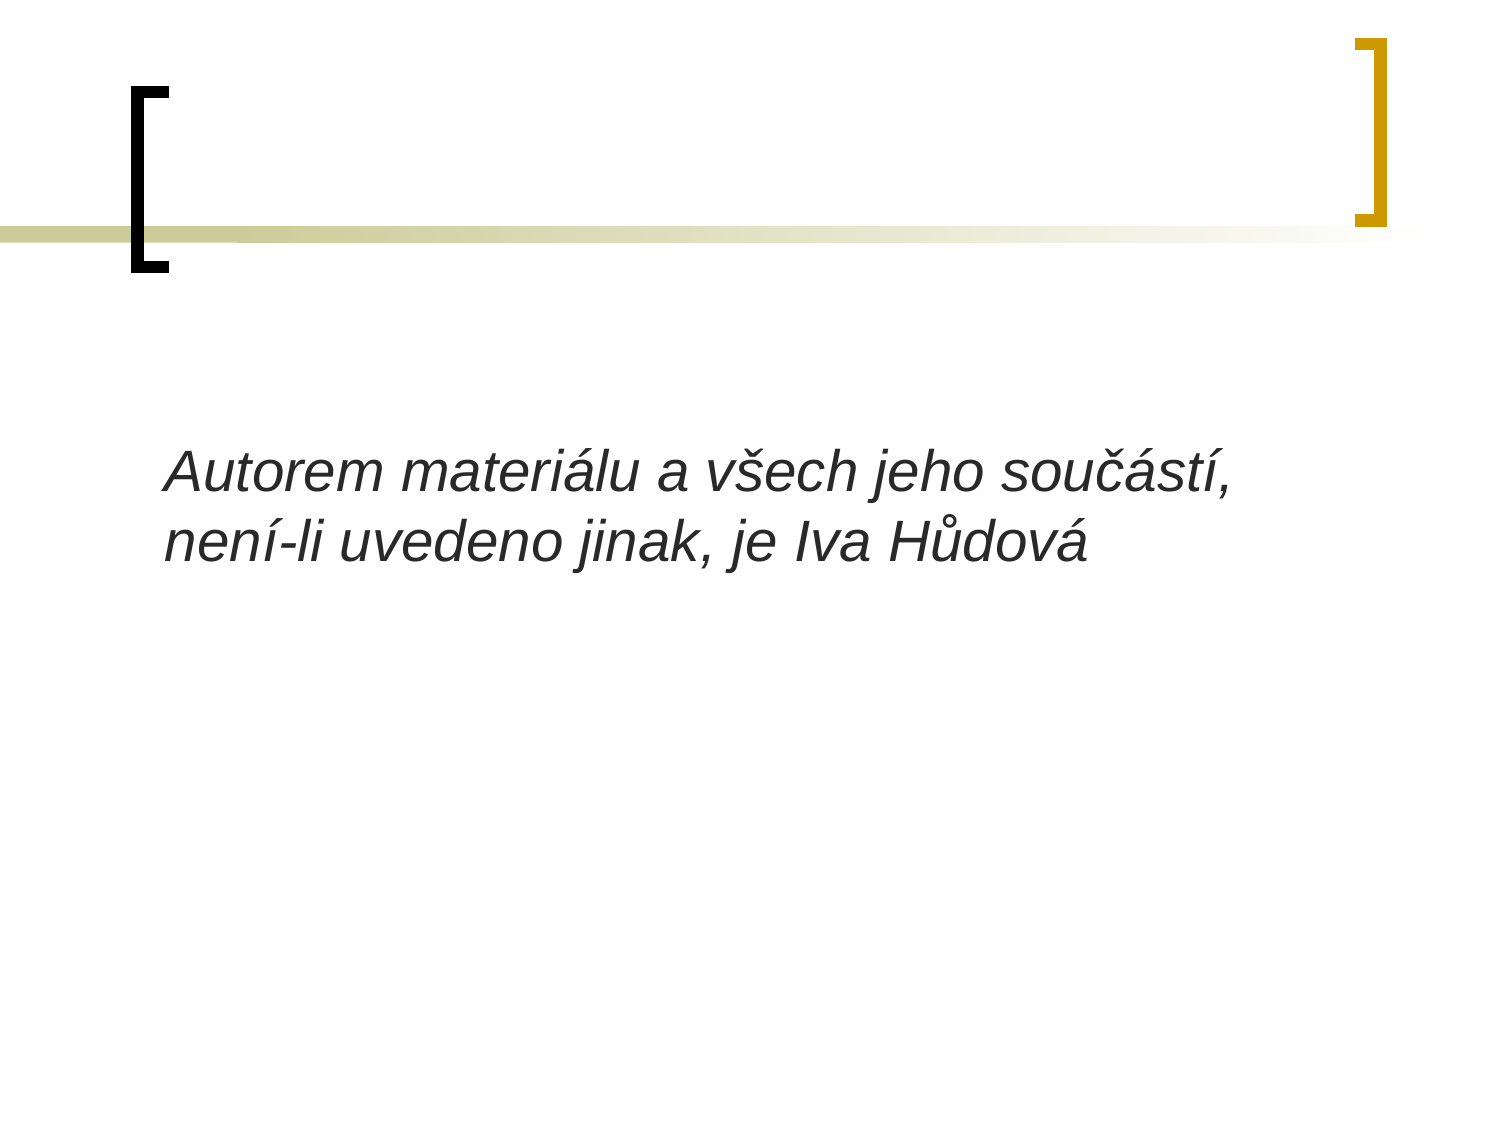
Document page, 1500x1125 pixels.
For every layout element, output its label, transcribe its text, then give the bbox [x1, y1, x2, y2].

text_box Autorem materiálu a všech jeho součástí, není-li uvedeno jinak, je Iva Hůdová [150, 424, 1351, 581]
